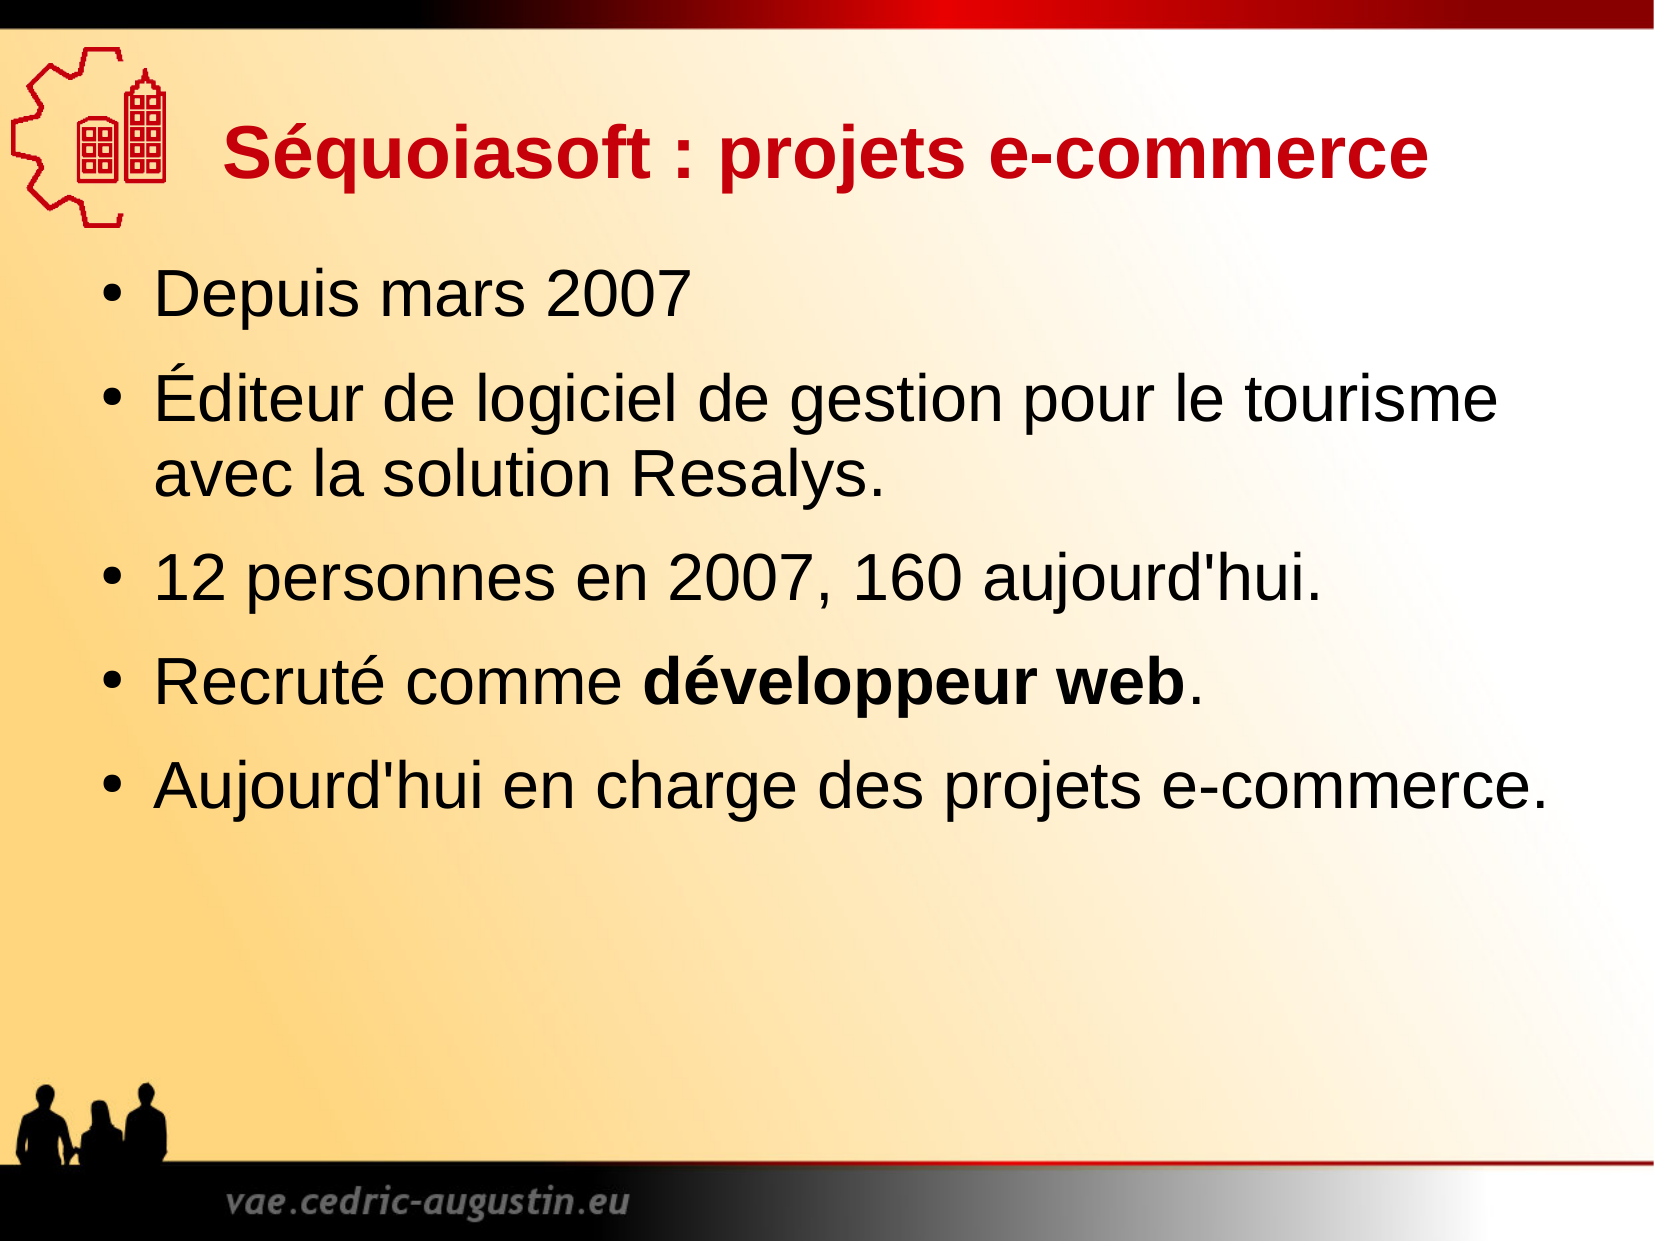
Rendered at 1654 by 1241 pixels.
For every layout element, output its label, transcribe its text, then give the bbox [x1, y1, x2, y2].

title Séquoiasoft : projets e-commerce [82, 49, 1571, 256]
list Depuis mars 2007 Éditeur de logiciel de gestion pour le tourisme avec la solution Resalys. 12 personnes en 2007, 160 aujourd'hui. Recruté comme développeur web. Aujourd'hui en charge des projets e-commerce. [82, 256, 1571, 1099]
picture [0, 0, 1654, 1241]
